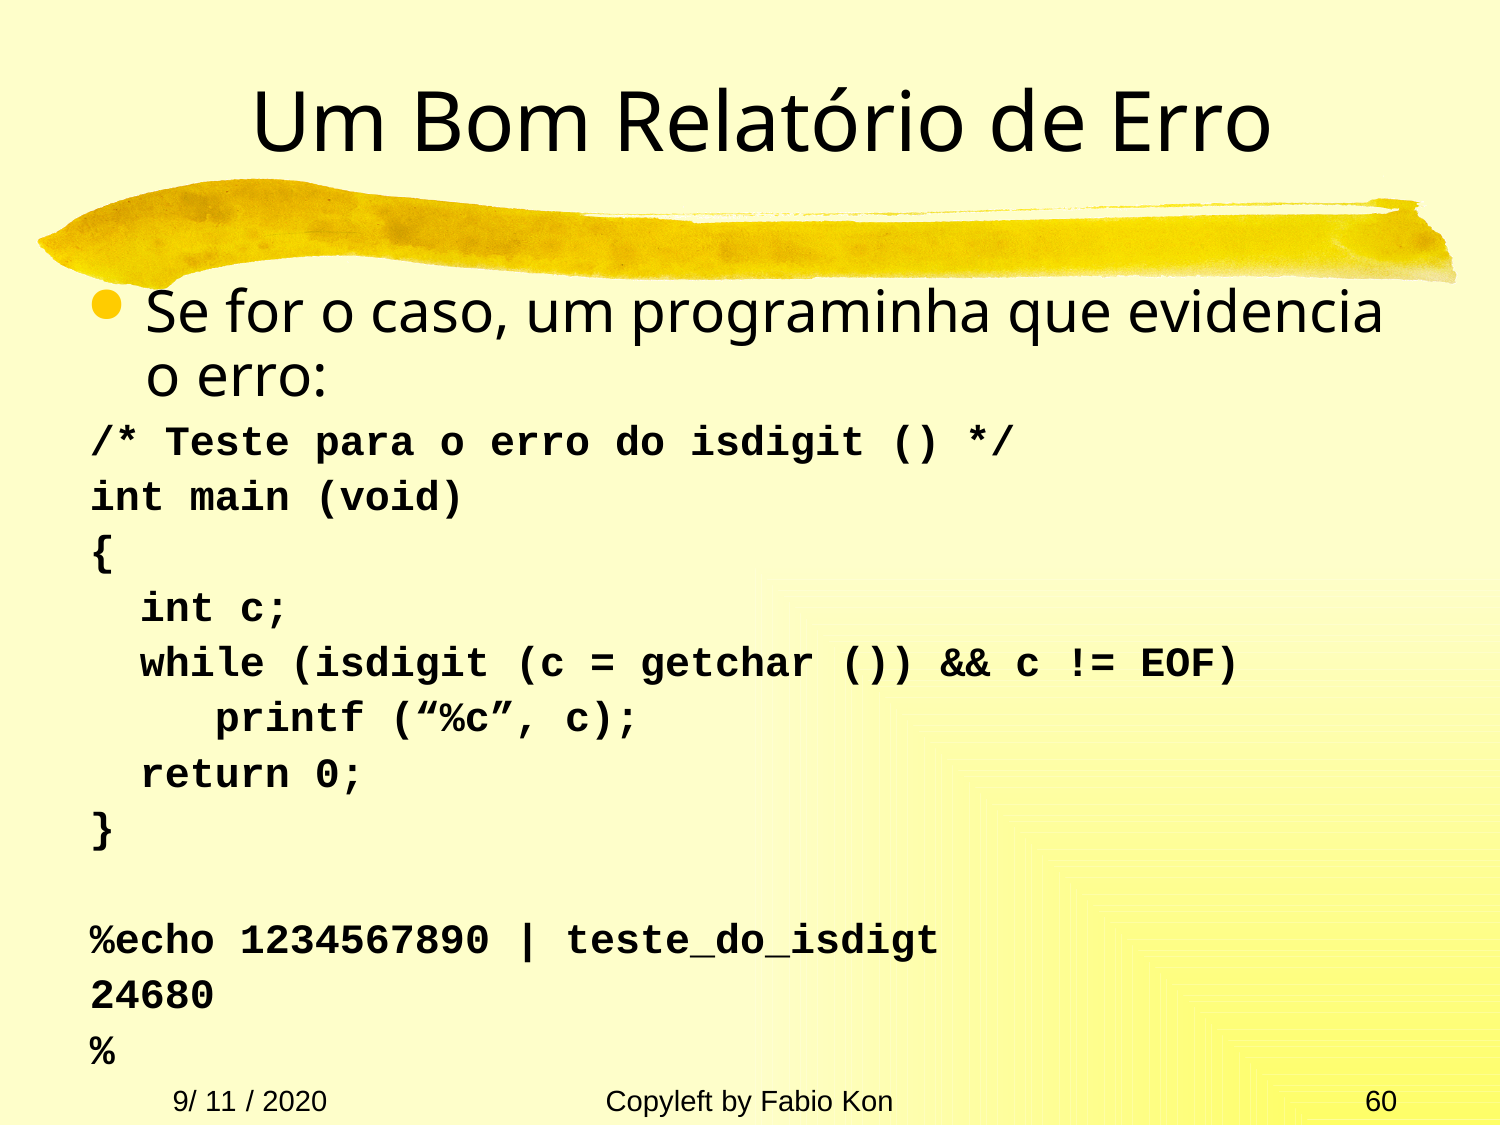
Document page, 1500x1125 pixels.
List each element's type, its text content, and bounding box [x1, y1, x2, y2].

picture [24, 174, 1463, 297]
list Se for o caso, um programinha que evidencia o erro: /* Teste para o erro do isdigit () */ int main (void) { int c; while (isdigit (c = getchar ()) && c != EOF) printf (“%c”, c); return 0; } %echo 1234567890 | teste_do_isdigt 24680 % [75, 275, 1426, 1082]
title Um Bom Relatório de Erro [125, 0, 1401, 176]
